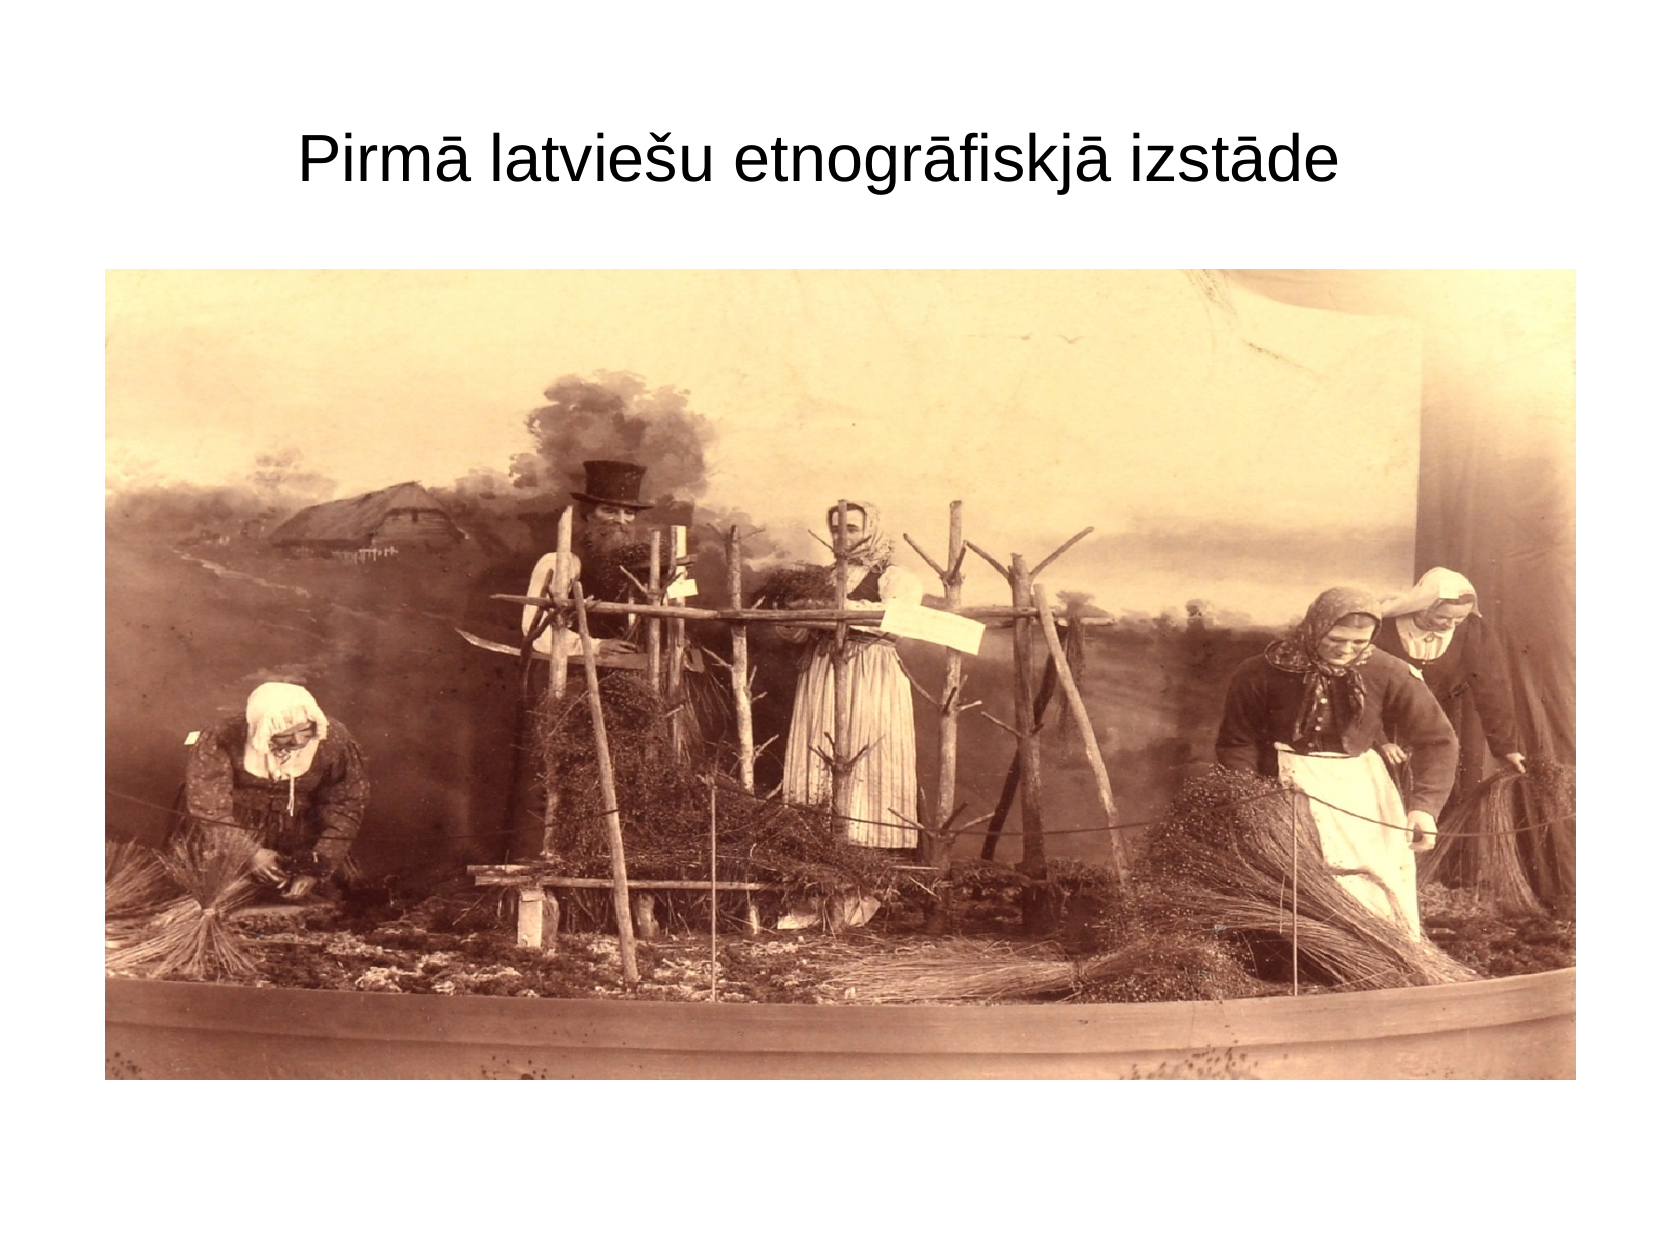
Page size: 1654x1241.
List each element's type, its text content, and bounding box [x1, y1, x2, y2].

picture [105, 269, 1576, 1081]
title Pirmā latviešu etnogrāfiskjā izstāde [82, 60, 1576, 257]
